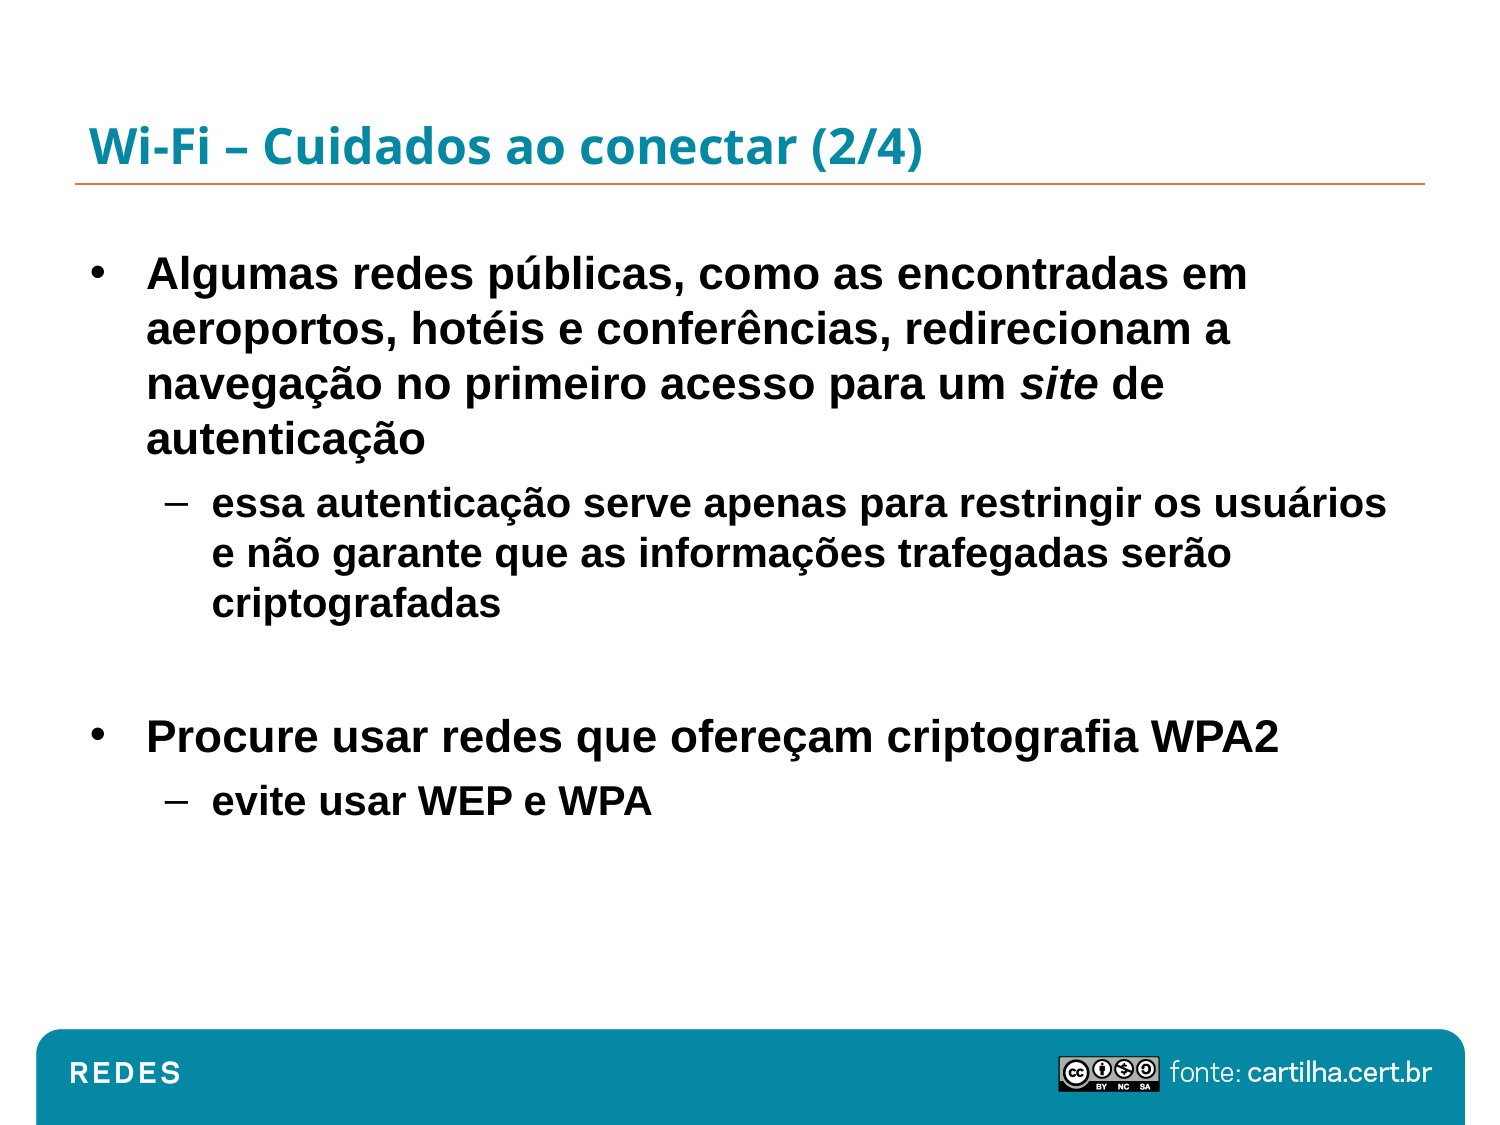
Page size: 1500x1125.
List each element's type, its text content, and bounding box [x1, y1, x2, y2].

list Algumas redes públicas, como as encontradas em aeroportos, hotéis e conferências, redirecionam a navegação no primeiro acesso para um site de autenticação essa autenticação serve apenas para restringir os usuários e não garante que as informações trafegadas serão criptografadas Procure usar redes que ofereçam criptografia WPA2 evite usar WEP e WPA [75, 236, 1425, 979]
title Wi-Fi – Cuidados ao conectar (2/4) [75, 54, 1425, 182]
picture [0, 0, 1500, 1125]
